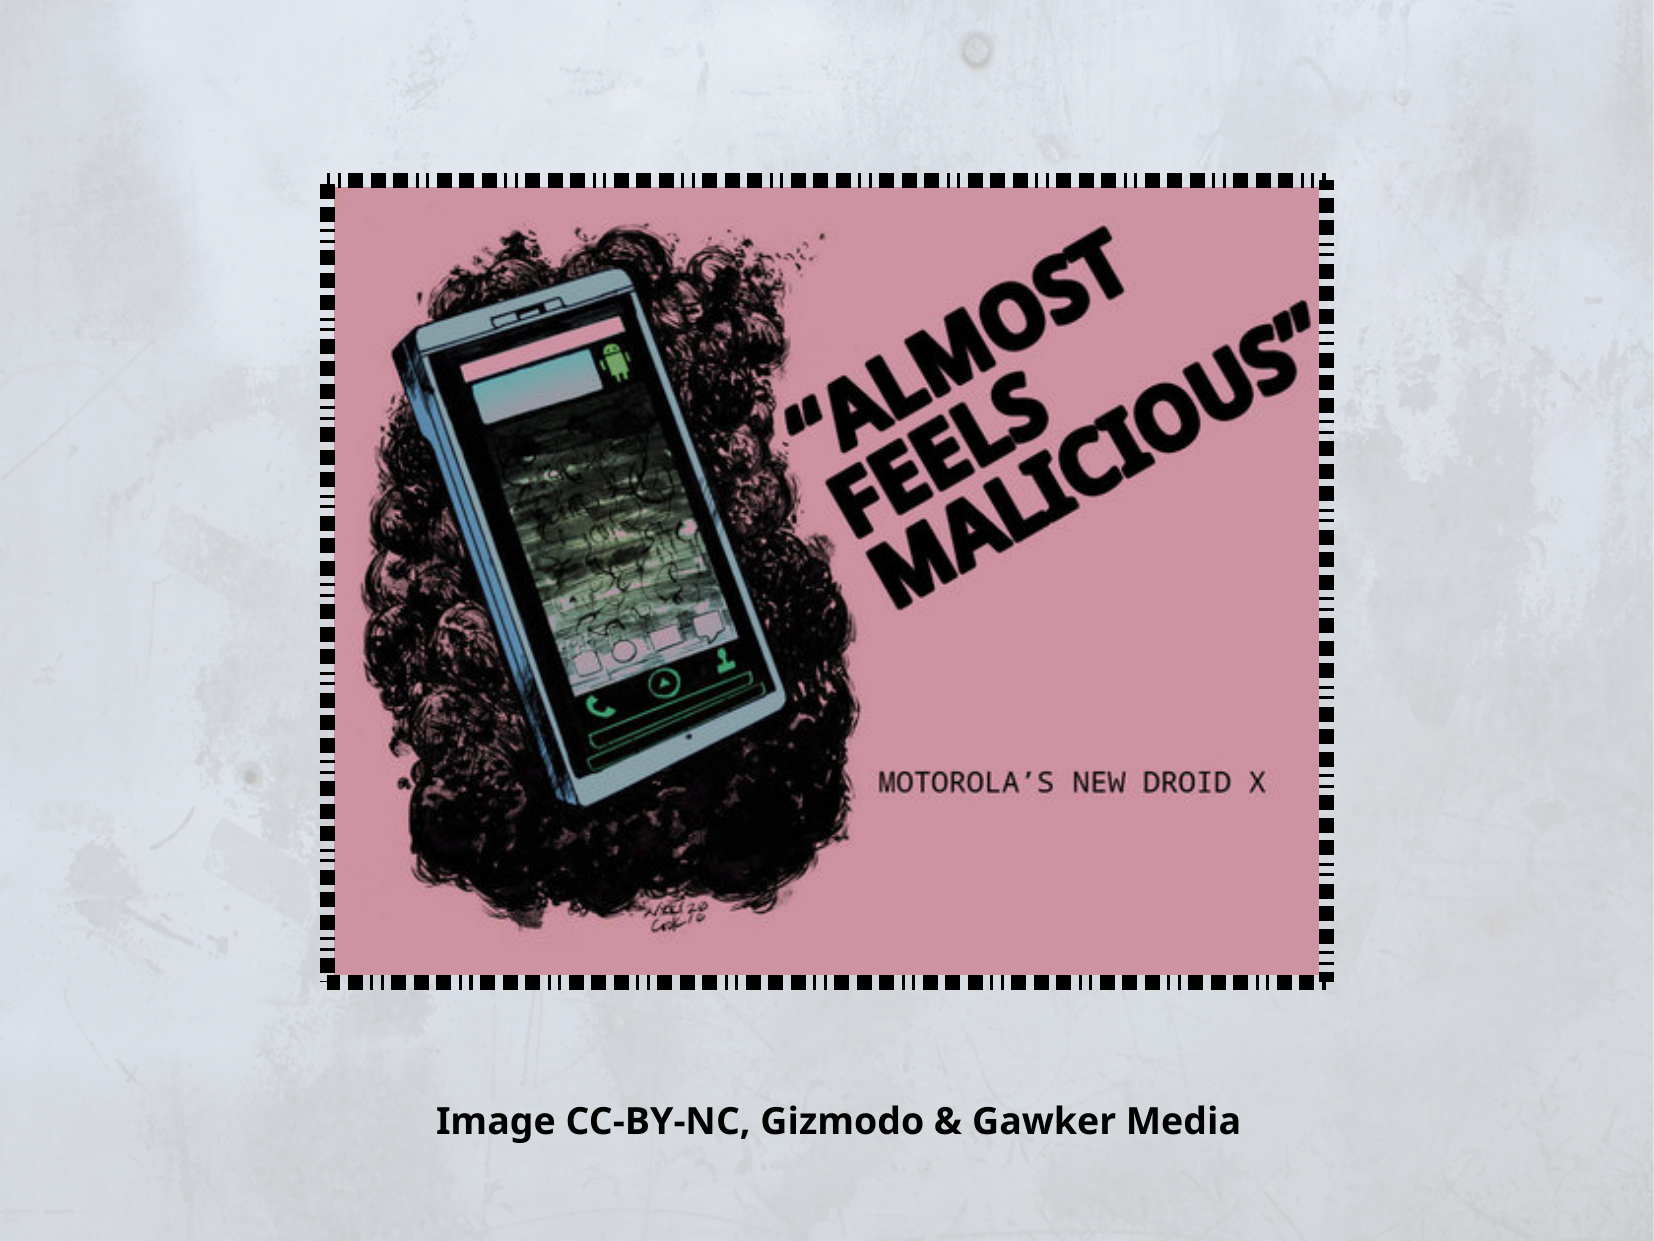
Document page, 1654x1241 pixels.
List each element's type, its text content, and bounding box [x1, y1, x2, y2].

picture [0, 0, 1654, 1241]
text_box Image CC-BY-NC, Gizmodo & Gawker Media [421, 1087, 1233, 1146]
